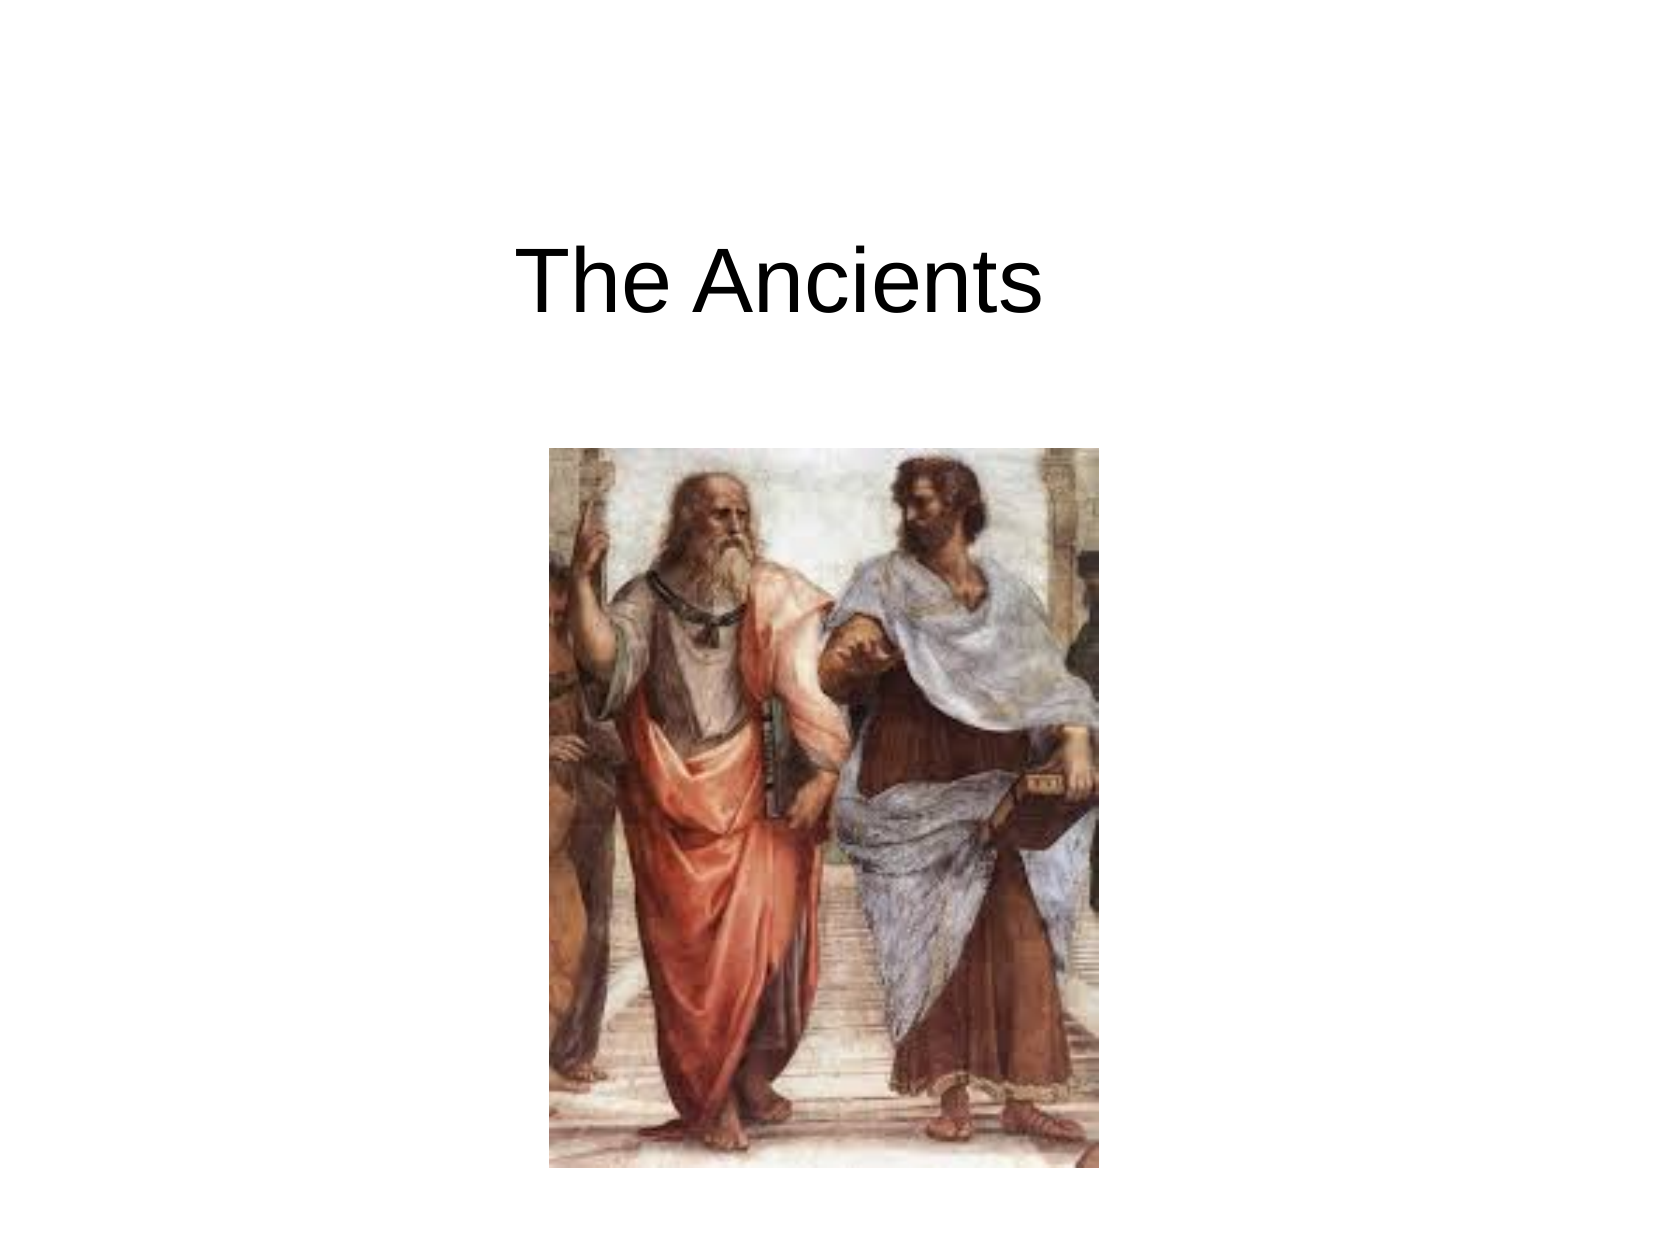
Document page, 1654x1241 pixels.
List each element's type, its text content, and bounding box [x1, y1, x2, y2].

title The Ancients [35, 177, 1524, 385]
picture [549, 448, 1099, 1169]
